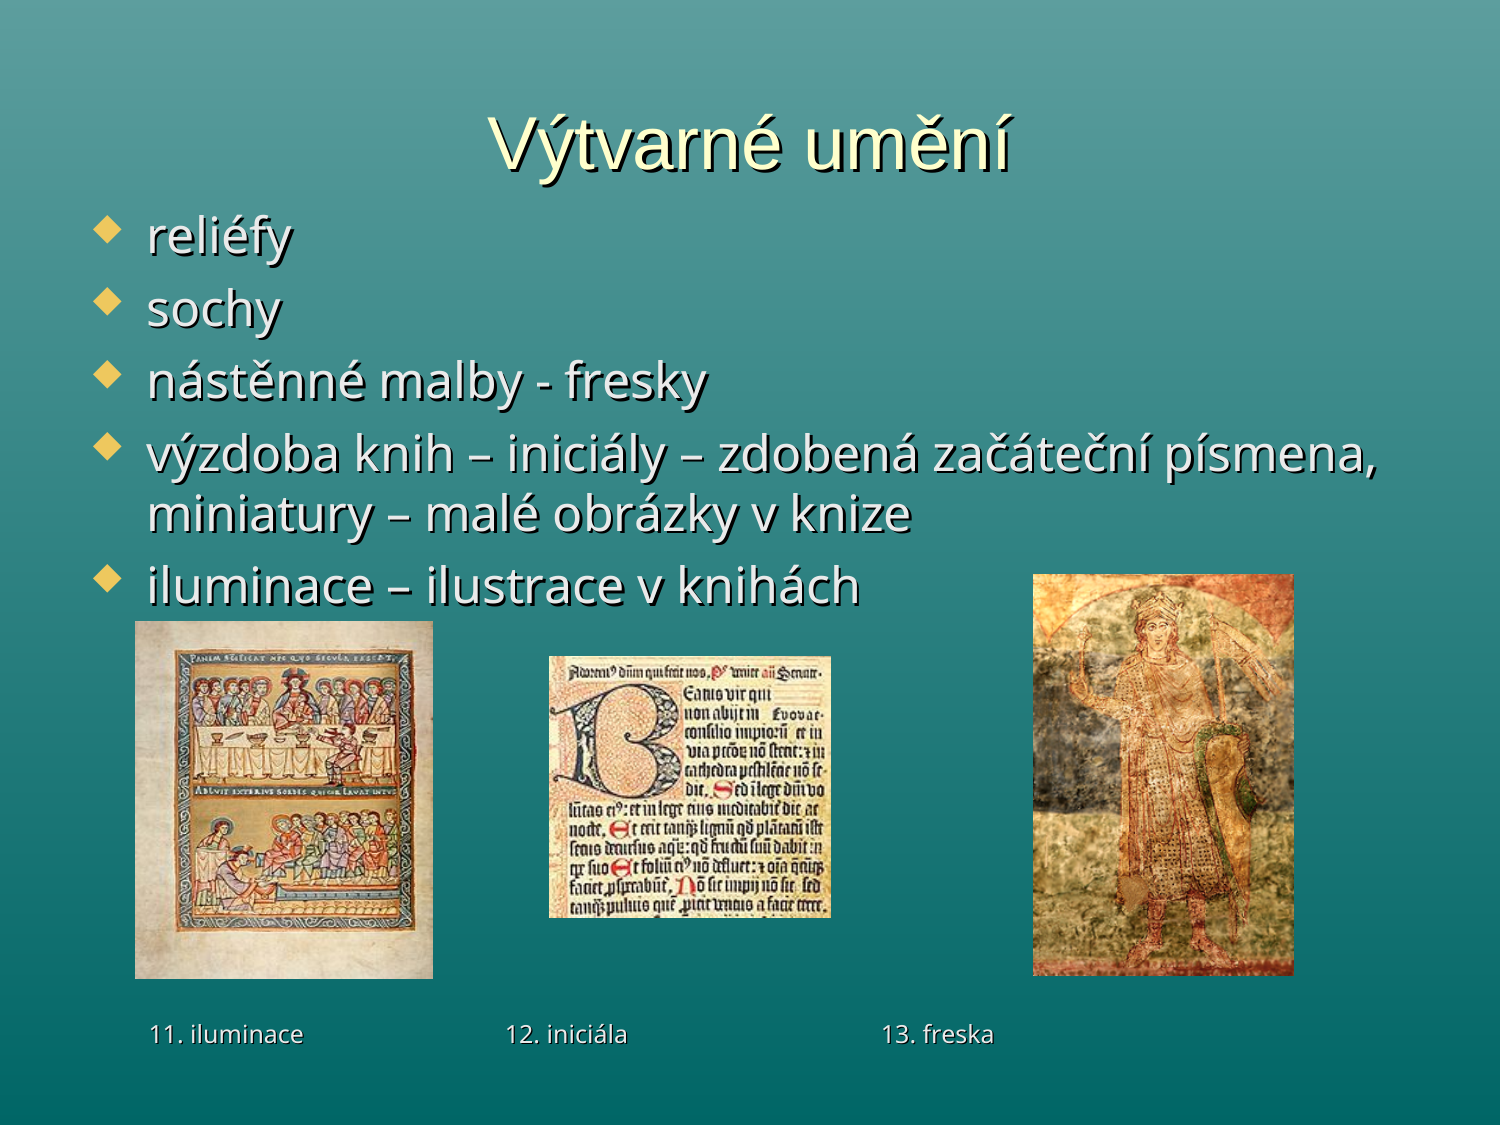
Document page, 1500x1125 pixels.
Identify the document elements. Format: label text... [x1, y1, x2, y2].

picture [549, 656, 831, 918]
list reliéfy sochy nástěnné malby - fresky výzdoba knih – iniciály – zdobená začáteční písmena, miniatury – malé obrázky v knize iluminace – ilustrace v knihách 11. iluminace 12. iniciála 13. freska [75, 196, 1426, 1056]
title Výtvarné umění [75, 45, 1426, 196]
picture [135, 621, 433, 979]
picture [1033, 574, 1294, 976]
